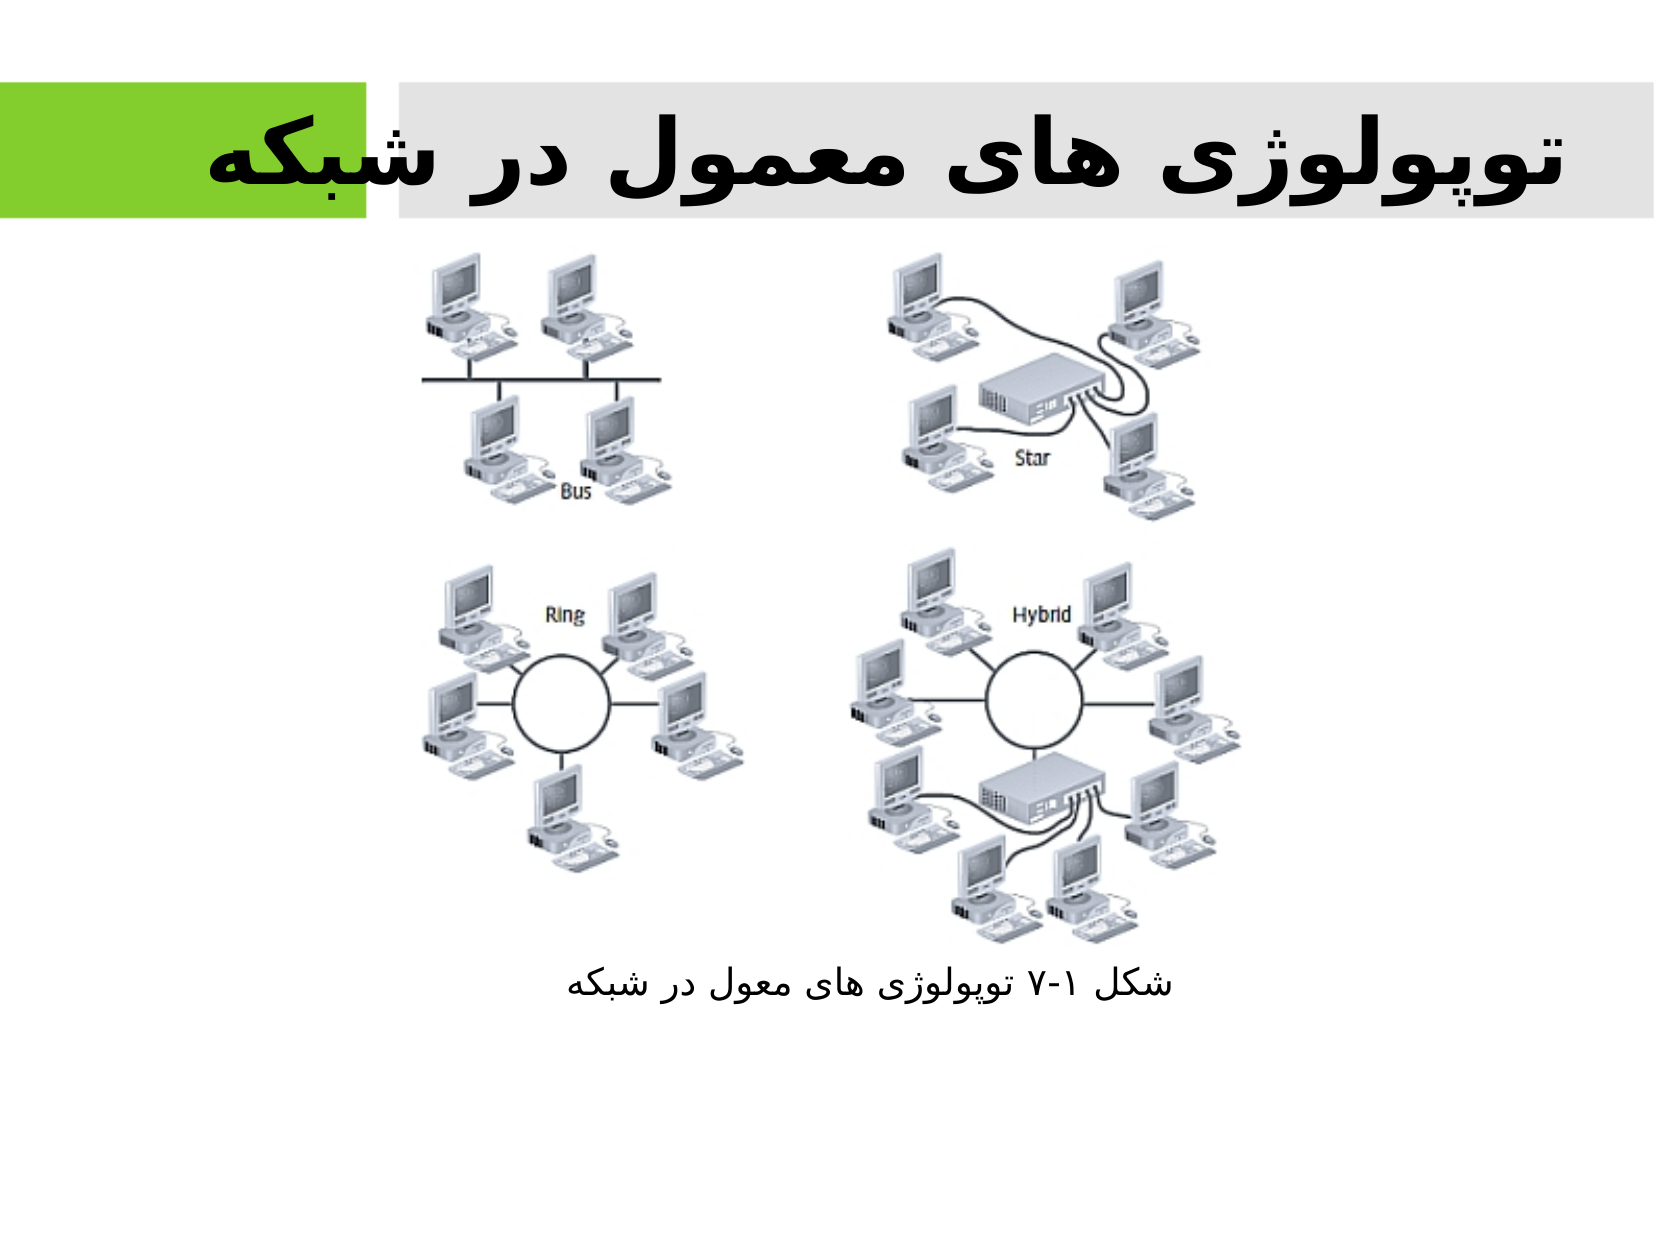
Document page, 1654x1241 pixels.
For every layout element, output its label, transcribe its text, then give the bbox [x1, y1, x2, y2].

title توپولوژی های معمول در شبکه [82, 56, 1571, 250]
picture [0, 0, 1654, 1241]
text_box شکل ۱-۷ توپولوژی های معول در شبکه [489, 950, 1252, 1011]
